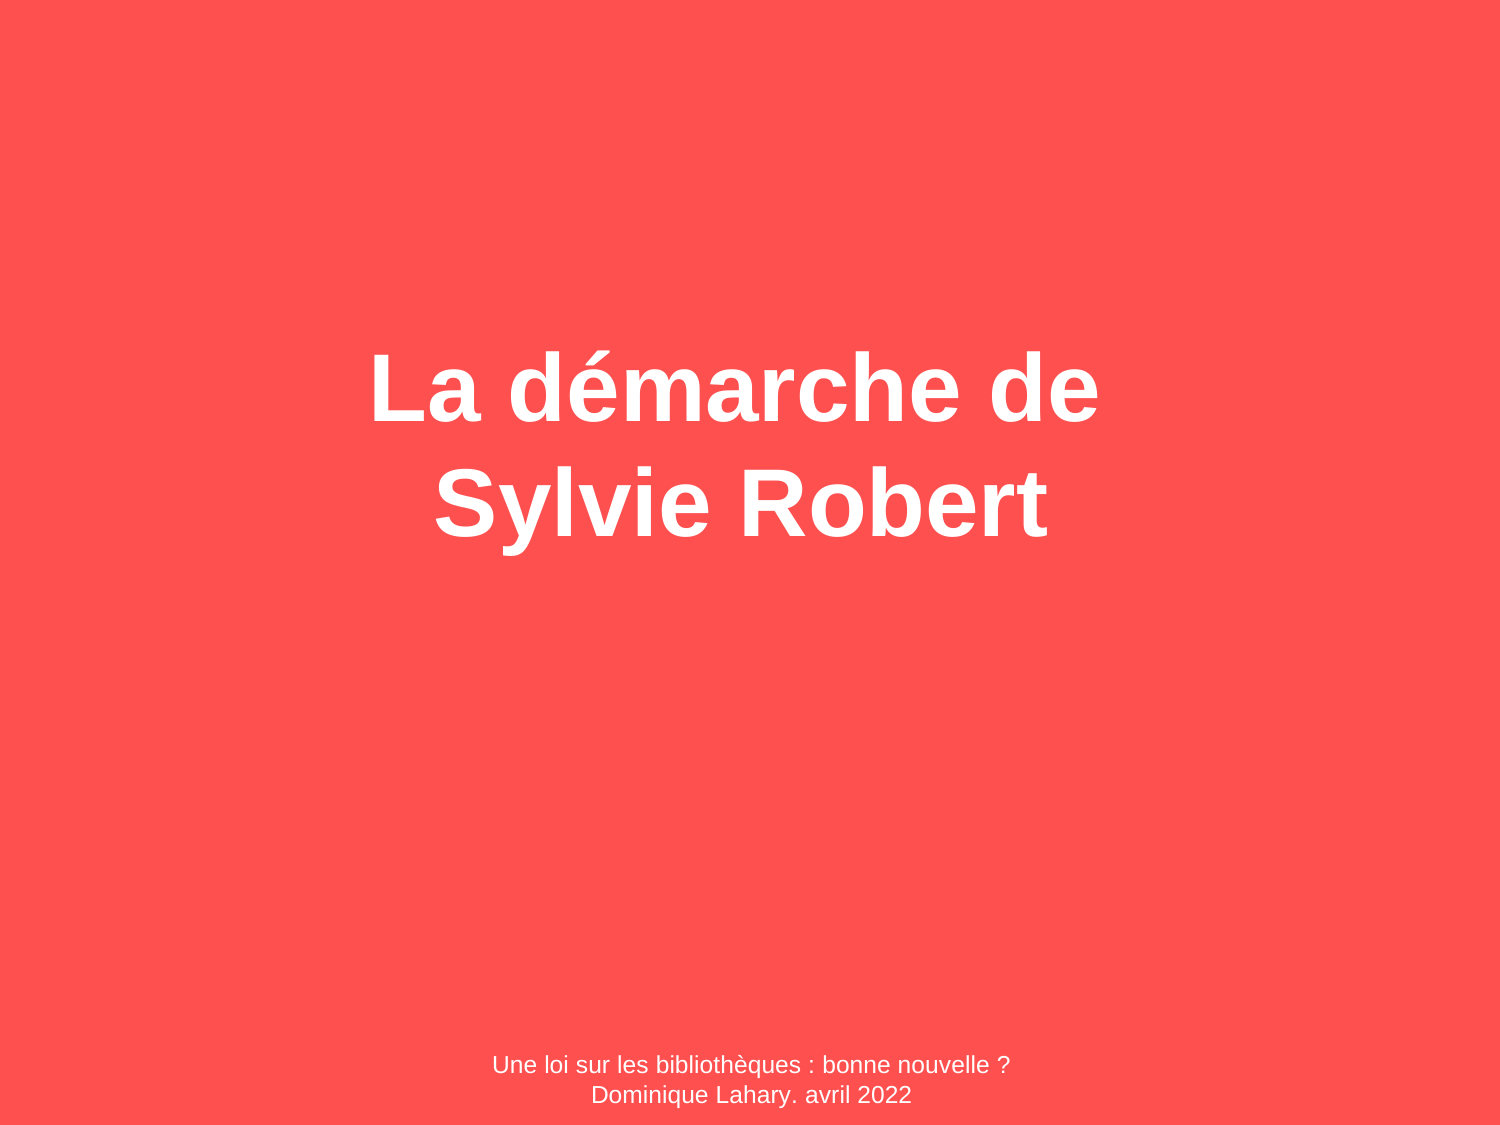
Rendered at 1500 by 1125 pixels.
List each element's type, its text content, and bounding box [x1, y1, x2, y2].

list La démarche de Sylvie Robert [53, 113, 1391, 847]
text_box Une loi sur les bibliothèques : bonne nouvelle ? Dominique Lahary. avril 2022 [52, 1041, 1453, 1117]
